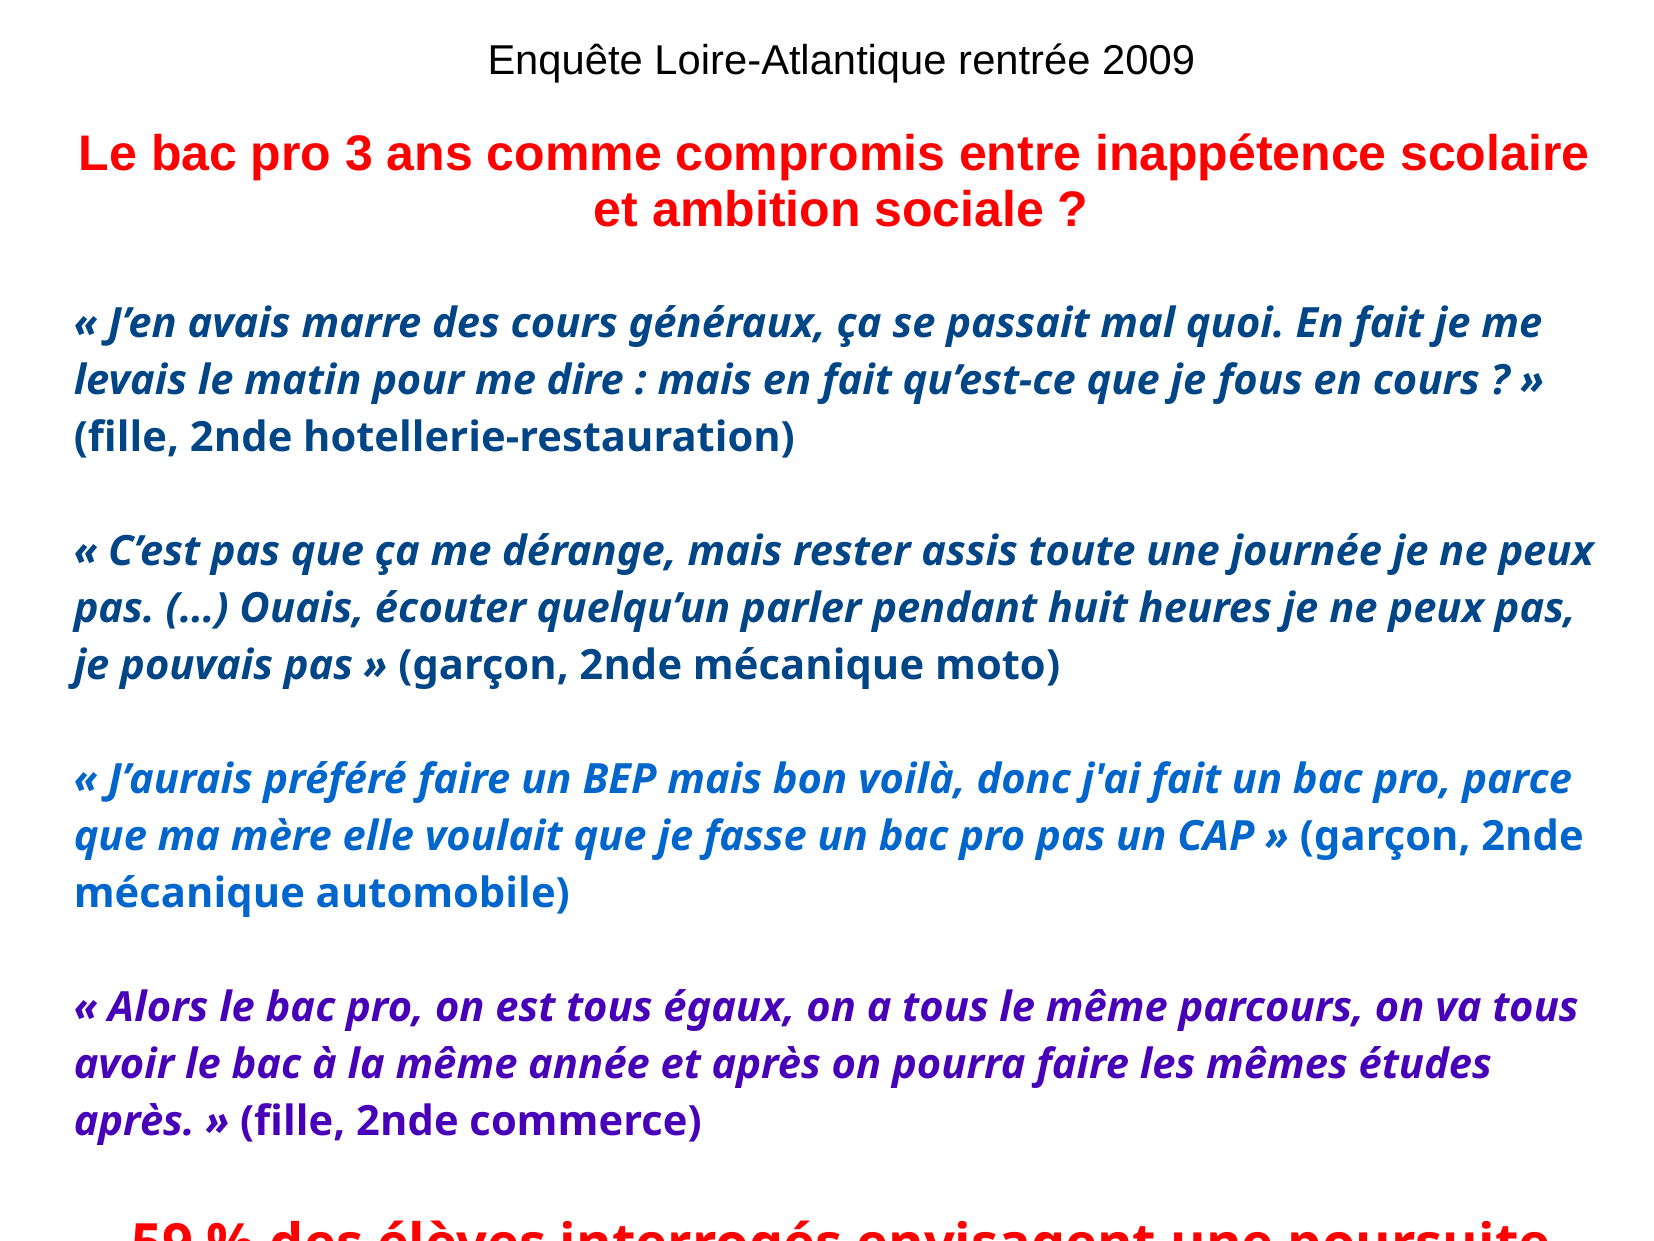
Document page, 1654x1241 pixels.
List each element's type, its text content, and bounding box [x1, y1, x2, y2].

text_box Enquête Loire-Atlantique rentrée 2009 Le bac pro 3 ans comme compromis entre inappétence scolaire et ambition sociale ? « J’en avais marre des cours généraux, ça se passait mal quoi. En fait je me levais le matin pour me dire : mais en fait qu’est-ce que je fous en cours ? » (fille, 2nde hotellerie-restauration) « C’est pas que ça me dérange, mais rester assis toute une journée je ne peux pas. (…) Ouais, écouter quelqu’un parler pendant huit heures je ne peux pas, je pouvais pas » (garçon, 2nde mécanique moto) « J’aurais préféré faire un BEP mais bon voilà, donc j'ai fait un bac pro, parce que ma mère elle voulait que je fasse un bac pro pas un CAP » (garçon, 2nde mécanique automobile) « Alors le bac pro, on est tous égaux, on a tous le même parcours, on va tous avoir le bac à la même année et après on pourra faire les mêmes études après. » (fille, 2nde commerce) 59 % des élèves interrogés envisagent une poursuite d'études post Bac [59, 29, 1625, 1182]
